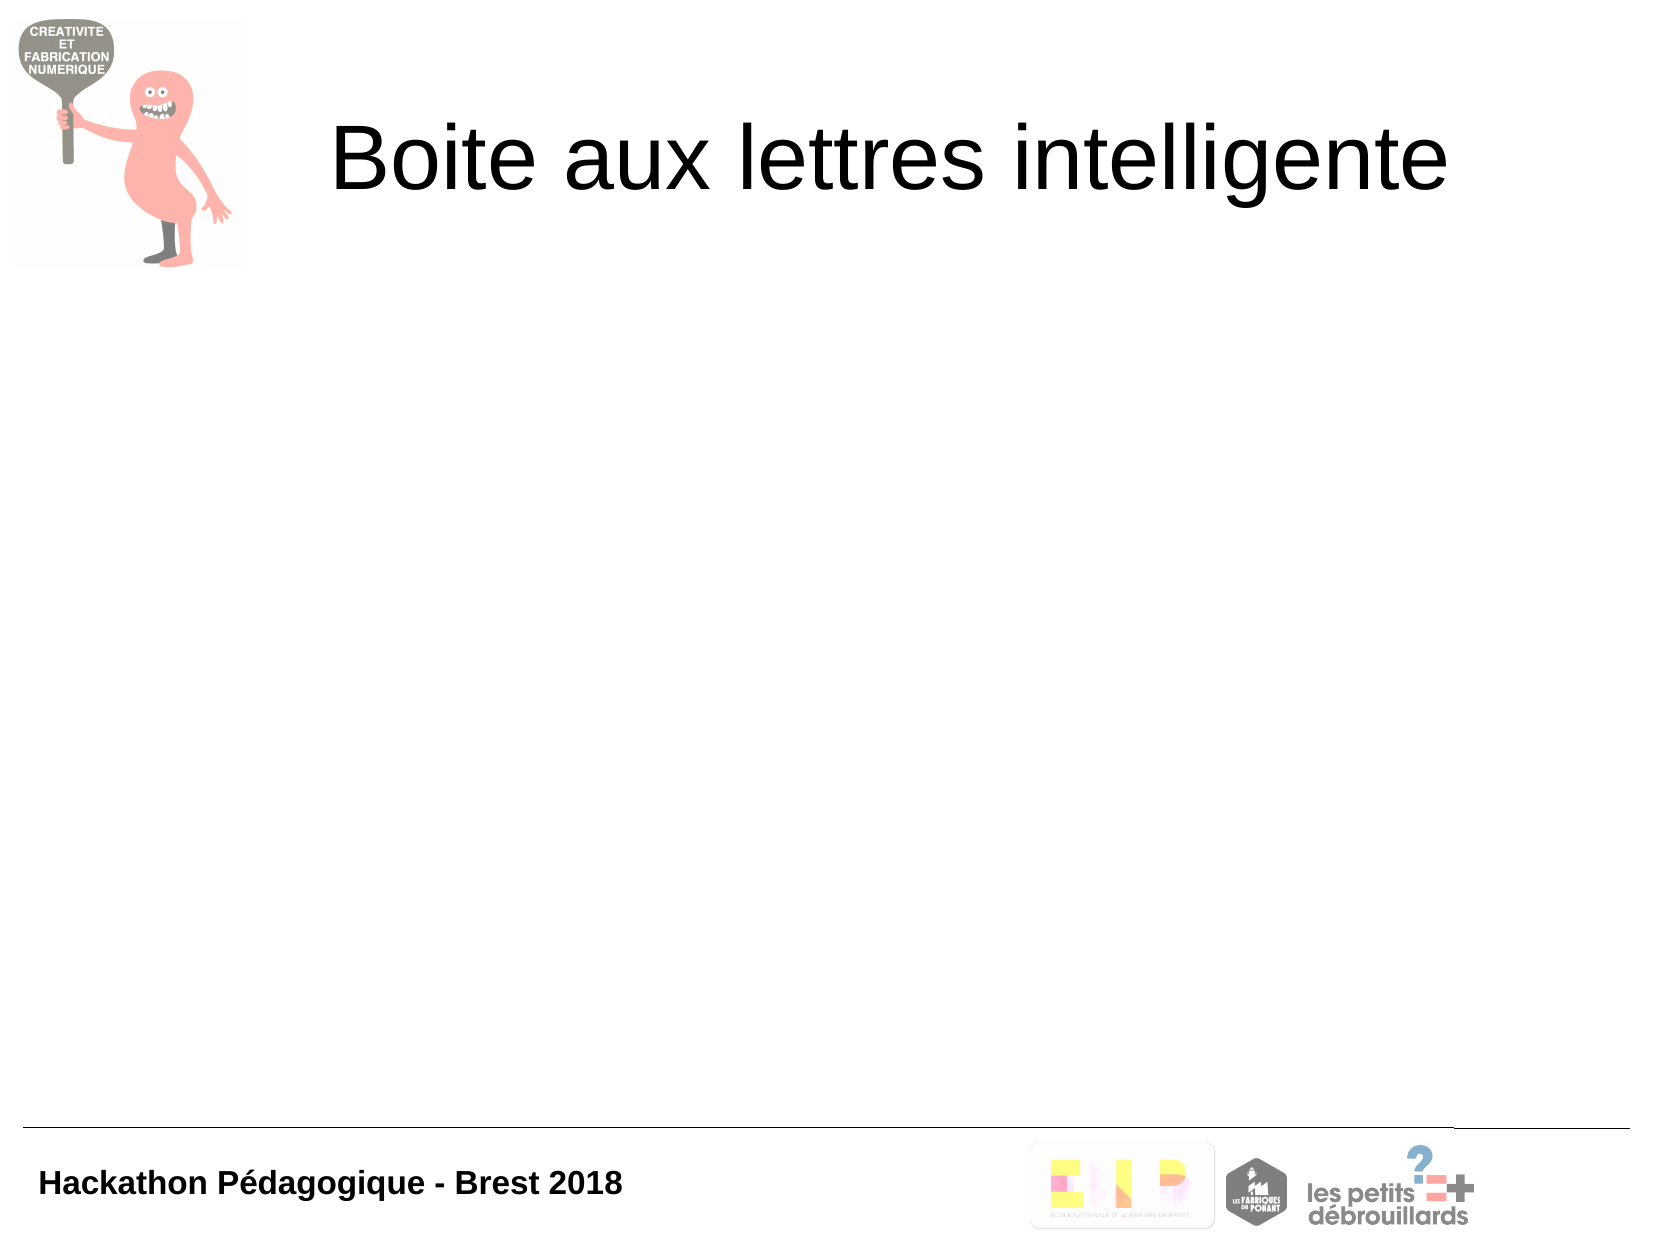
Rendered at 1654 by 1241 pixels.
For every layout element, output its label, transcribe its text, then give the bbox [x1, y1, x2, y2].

text_box Hackathon Pédagogique - Brest 2018 [23, 1157, 945, 1210]
picture [1308, 1145, 1474, 1225]
title Boite aux lettres intelligente [243, 49, 1571, 257]
picture [1015, 1127, 1287, 1241]
picture [15, 18, 243, 269]
